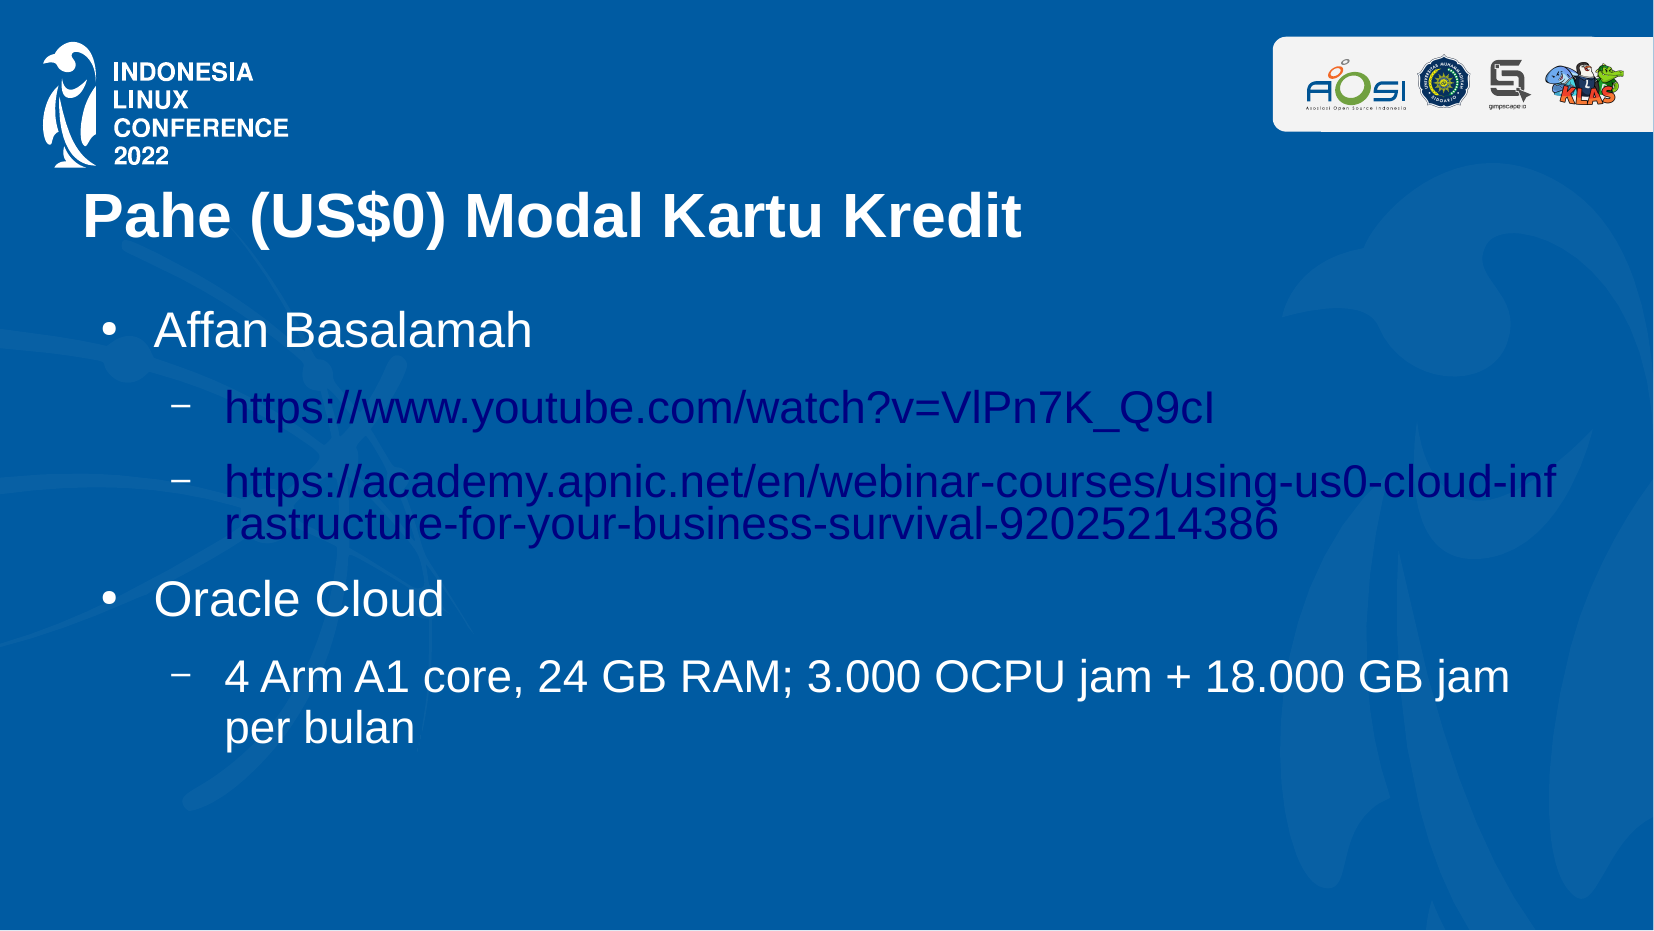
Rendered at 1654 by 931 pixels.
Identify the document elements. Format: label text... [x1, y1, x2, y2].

picture [1545, 62, 1624, 105]
title Pahe (US$0) Modal Kartu Kredit [82, 150, 1571, 281]
list Affan Basalamah https://www.youtube.com/watch?v=VlPn7K_Q9cI https://academy.apnic.net/en/webinar-courses/using-us0-cloud-infrastructure-for-your-business-survival-92025214386 Oracle Cloud 4 Arm A1 core, 24 GB RAM; 3.000 OCPU jam + 18.000 GB jam per bulan [82, 302, 1571, 758]
picture [1417, 54, 1471, 108]
